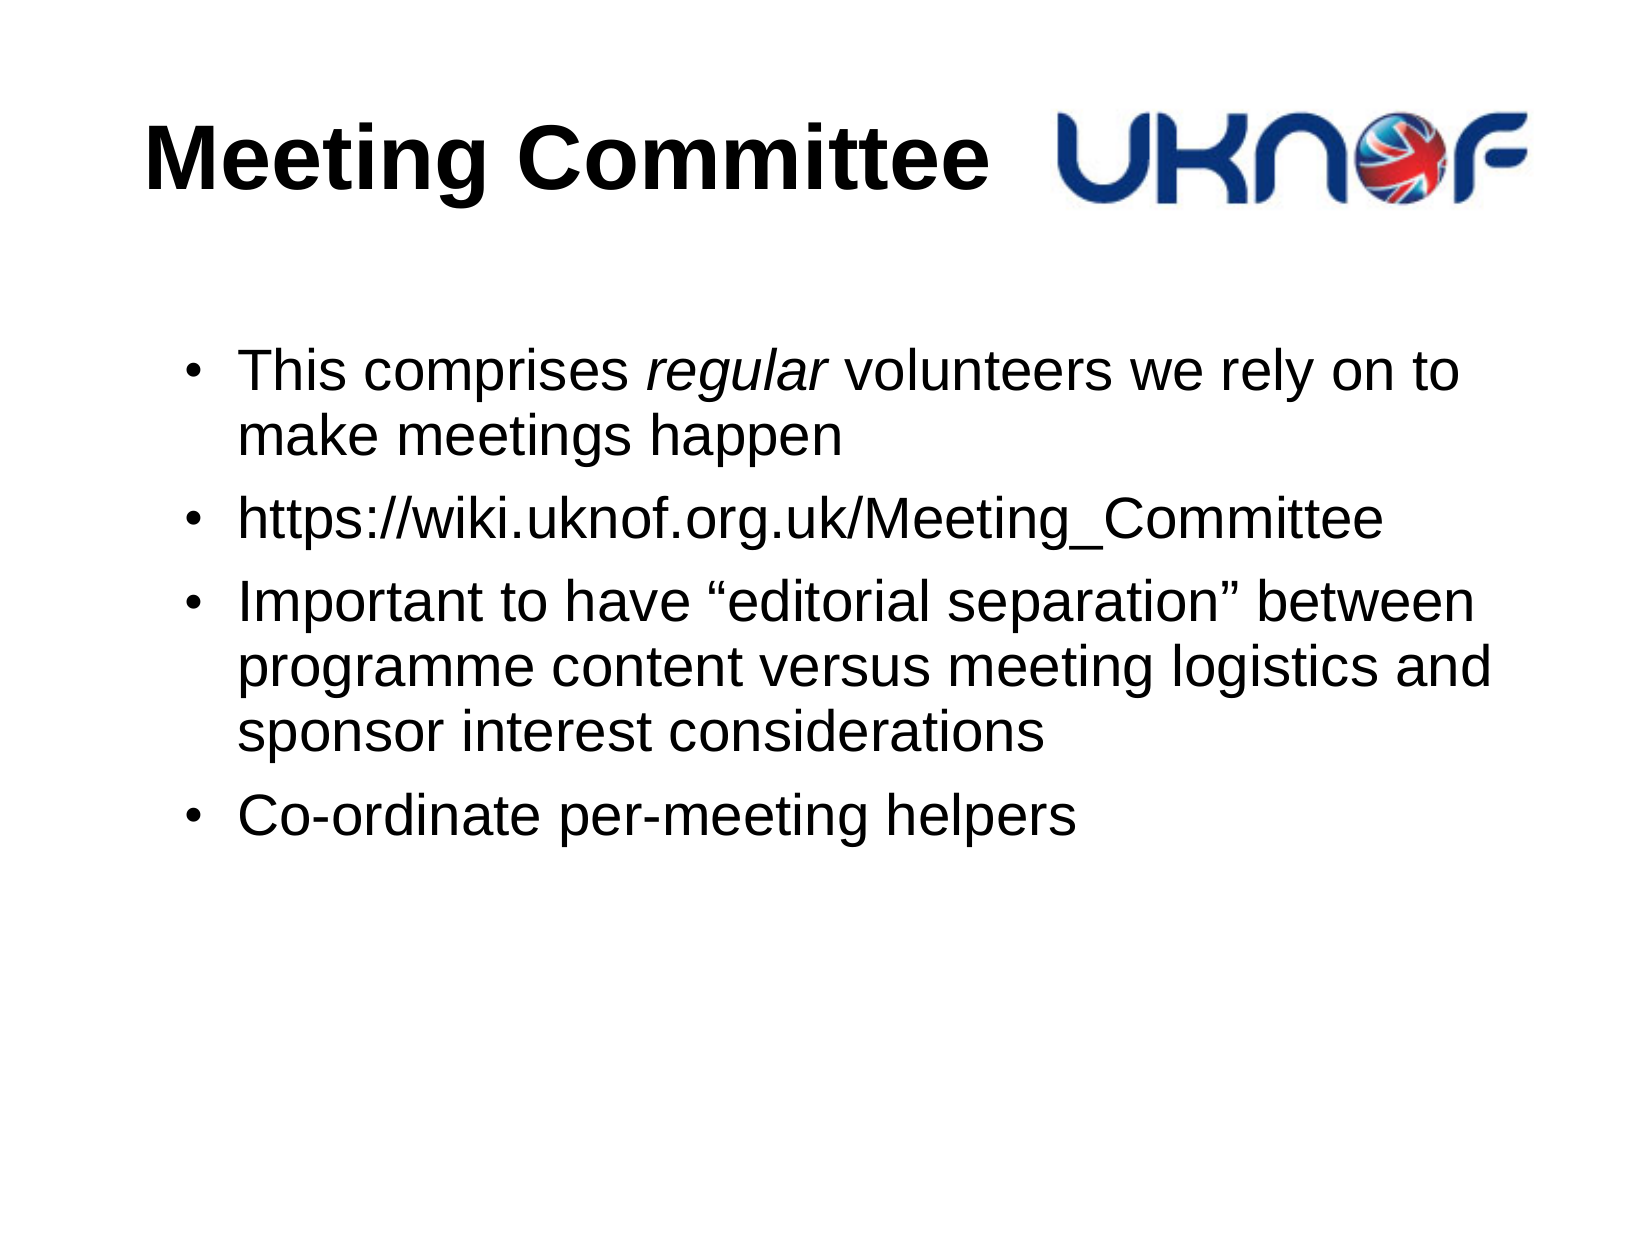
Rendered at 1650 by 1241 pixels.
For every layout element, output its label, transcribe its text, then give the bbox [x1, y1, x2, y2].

picture [1050, 93, 1536, 225]
title Meeting Committee [123, 37, 1013, 279]
list This comprises regular volunteers we rely on to make meetings happen https://wiki.uknof.org.uk/Meeting_Committee Important to have “editorial separation” between programme content versus meeting logistics and sponsor interest considerations Co-ordinate per-meeting helpers [123, 337, 1524, 1168]
